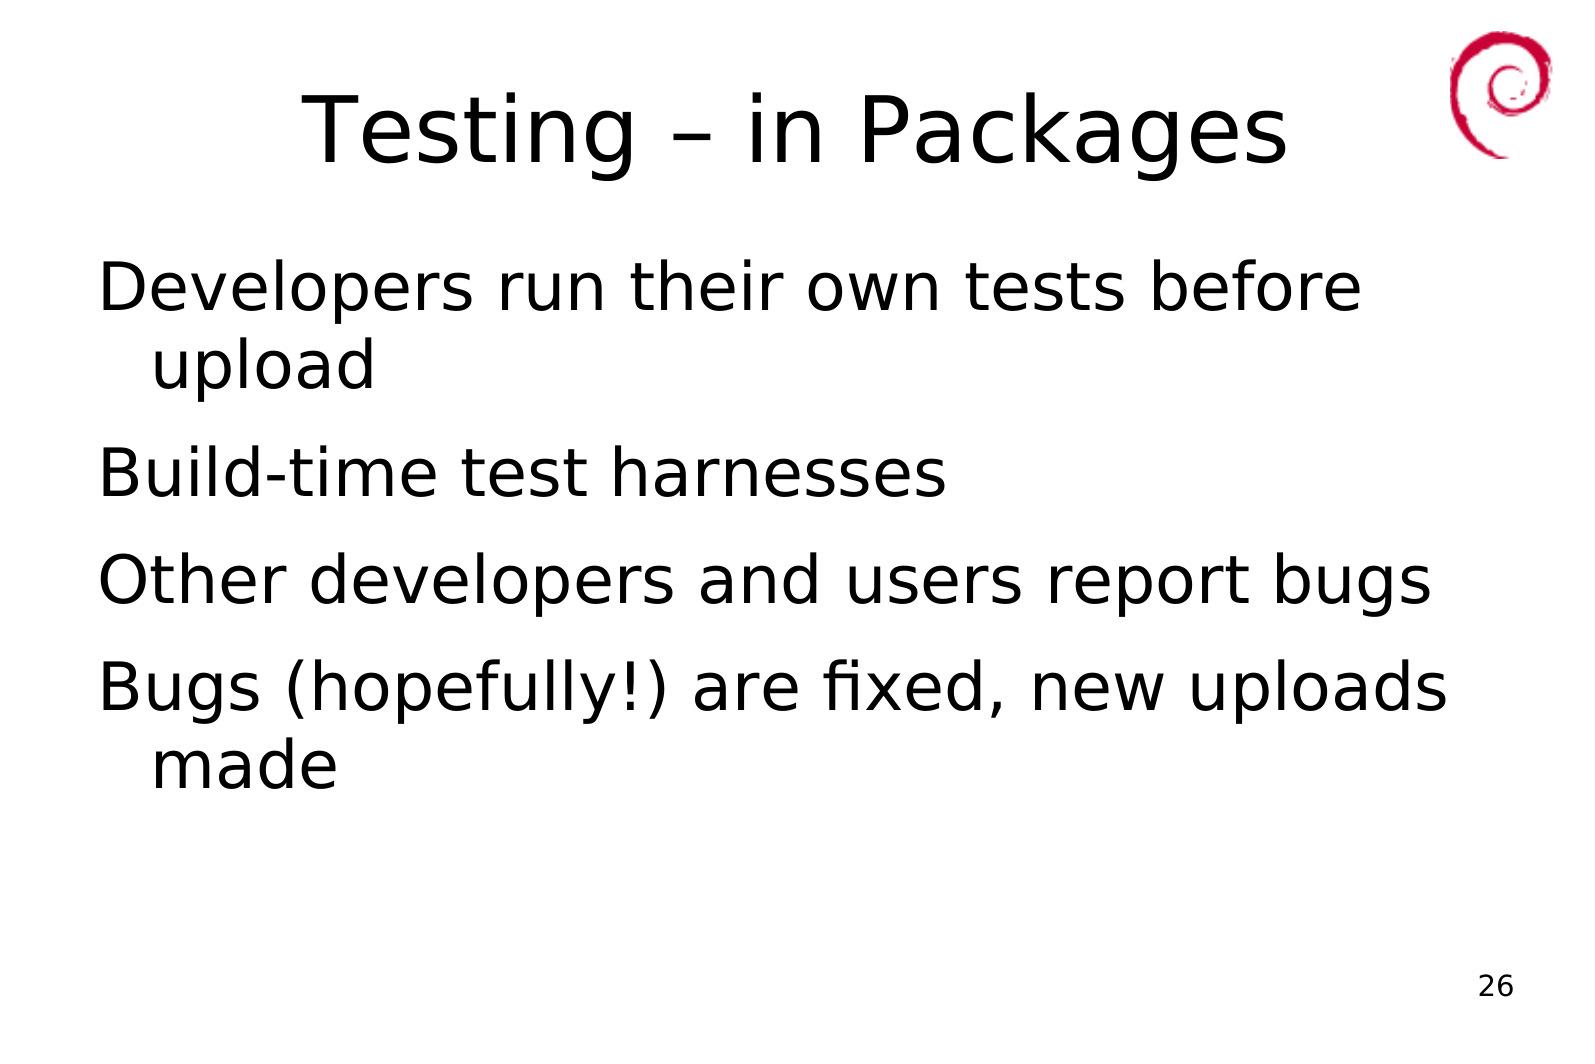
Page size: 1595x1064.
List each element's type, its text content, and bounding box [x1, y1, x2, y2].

list Developers run their own tests before upload Build-time test harnesses Other developers and users report bugs Bugs (hopefully!) are fixed, new uploads made [79, 248, 1515, 951]
title Testing – in Packages [79, 42, 1515, 221]
picture [1450, 31, 1555, 159]
